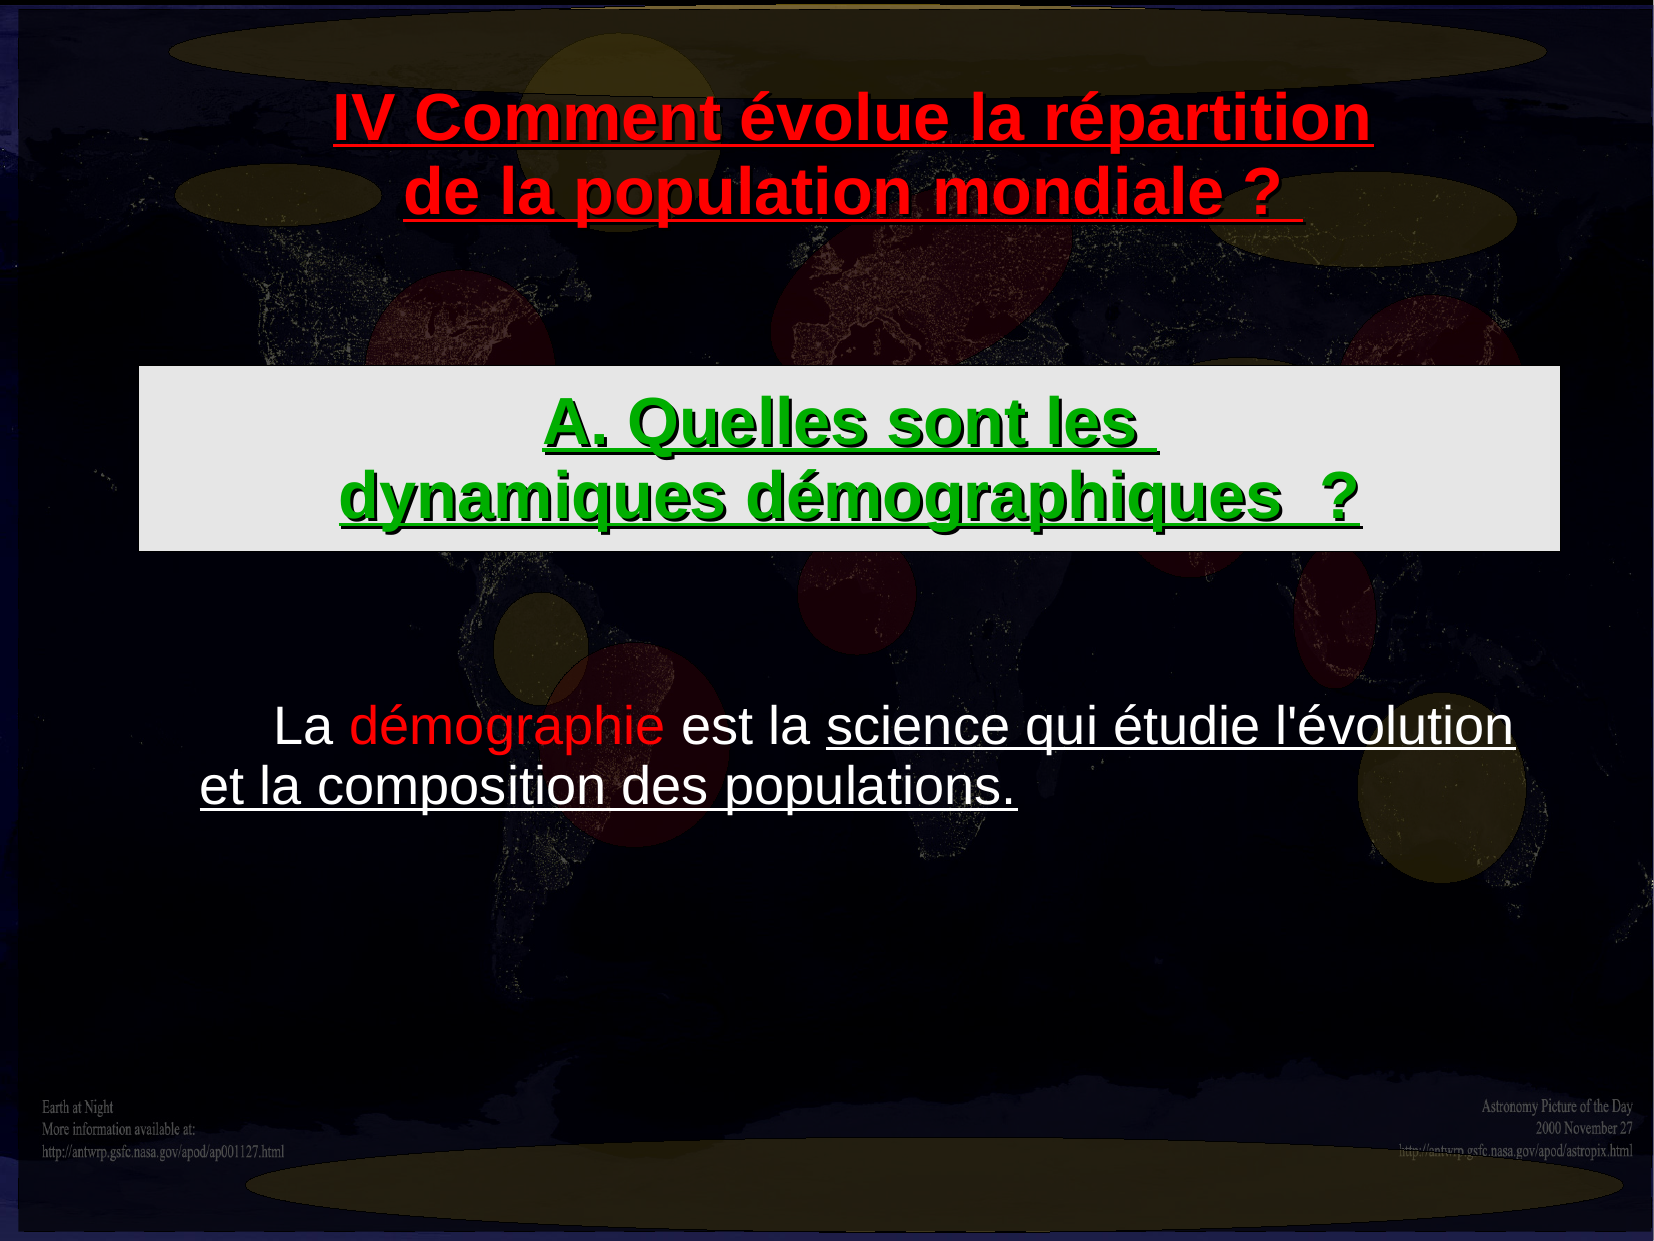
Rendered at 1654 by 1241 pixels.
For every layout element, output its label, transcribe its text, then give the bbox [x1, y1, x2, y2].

text_box La démographie est la science qui étudie l'évolution et la composition des populations. [184, 688, 1532, 866]
text_box IV Comment évolue la répartition de la population mondiale ? [58, 79, 1649, 229]
text_box A. Quelles sont les dynamiques démographiques ? [138, 365, 1561, 552]
text_box [18, 3, 1652, 1233]
picture [0, 5, 1654, 1241]
